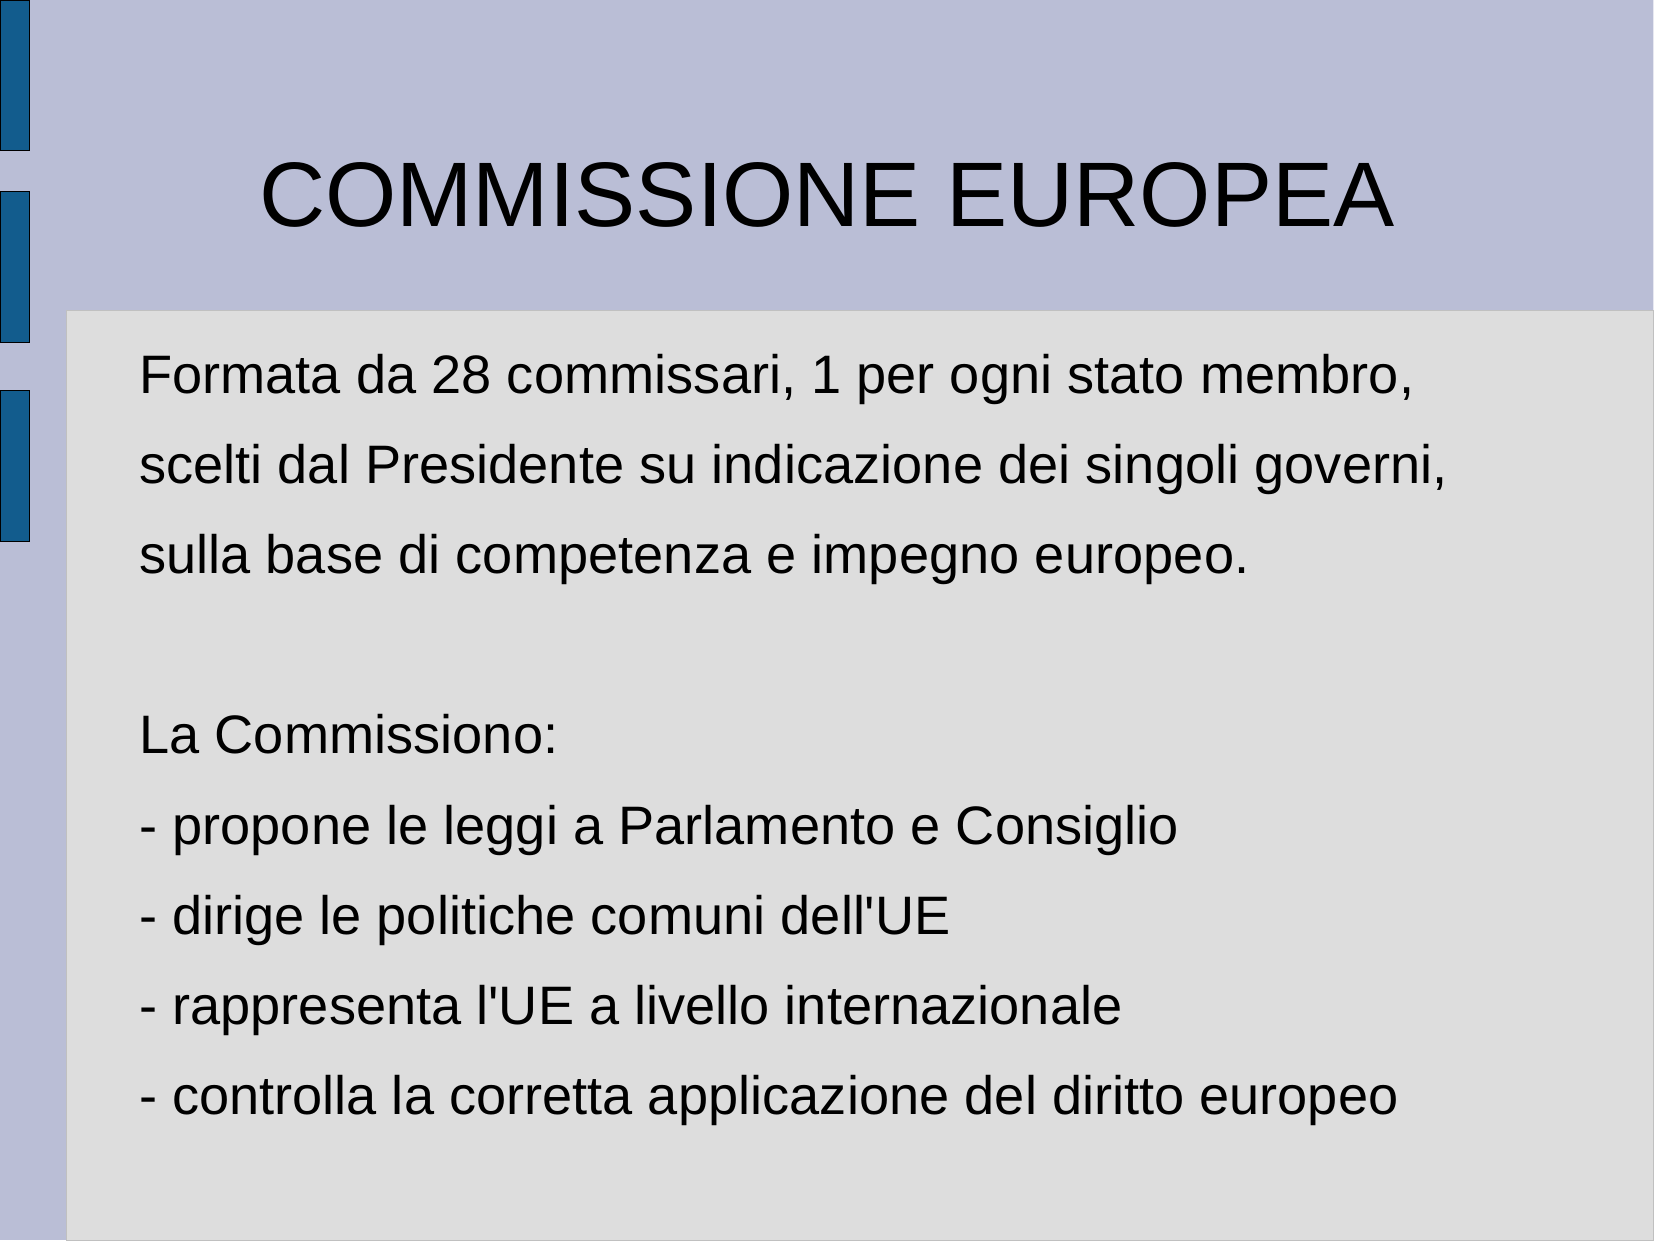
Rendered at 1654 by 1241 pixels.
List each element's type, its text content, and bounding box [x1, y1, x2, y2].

title COMMISSIONE EUROPEA [121, 91, 1534, 299]
list Formata da 28 commissari, 1 per ogni stato membro, scelti dal Presidente su indicazione dei singoli governi, sulla base di competenza e impegno europeo. La Commissiono: - propone le leggi a Parlamento e Consiglio - dirige le politiche comuni dell'UE - rappresenta l'UE a livello internazionale - controlla la corretta applicazione del diritto europeo [121, 344, 1534, 1241]
